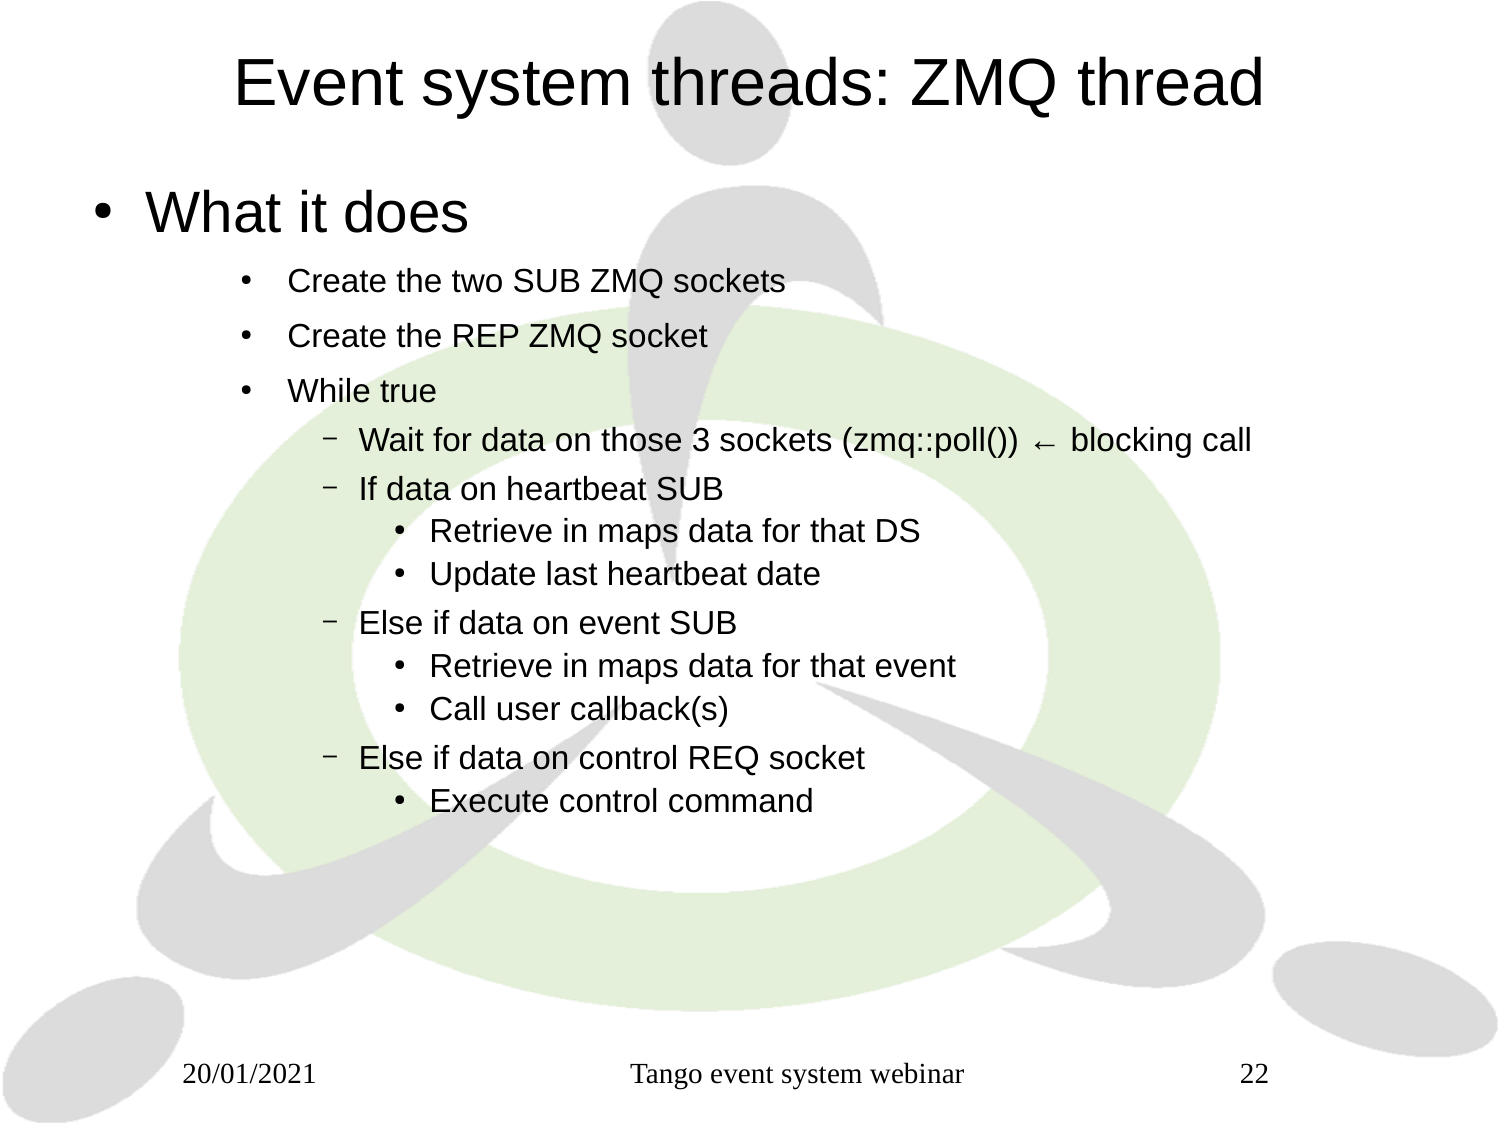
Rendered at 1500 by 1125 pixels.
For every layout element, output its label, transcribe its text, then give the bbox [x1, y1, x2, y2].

title Event system threads: ZMQ thread [75, 29, 1426, 136]
list What it does Create the two SUB ZMQ sockets Create the REP ZMQ socket While true Wait for data on those 3 sockets (zmq::poll()) ← blocking call If data on heartbeat SUB Retrieve in maps data for that DS Update last heartbeat date Else if data on event SUB Retrieve in maps data for that event Call user callback(s) Else if data on control REQ socket Execute control command [75, 179, 1425, 991]
picture [0, 0, 1500, 1125]
